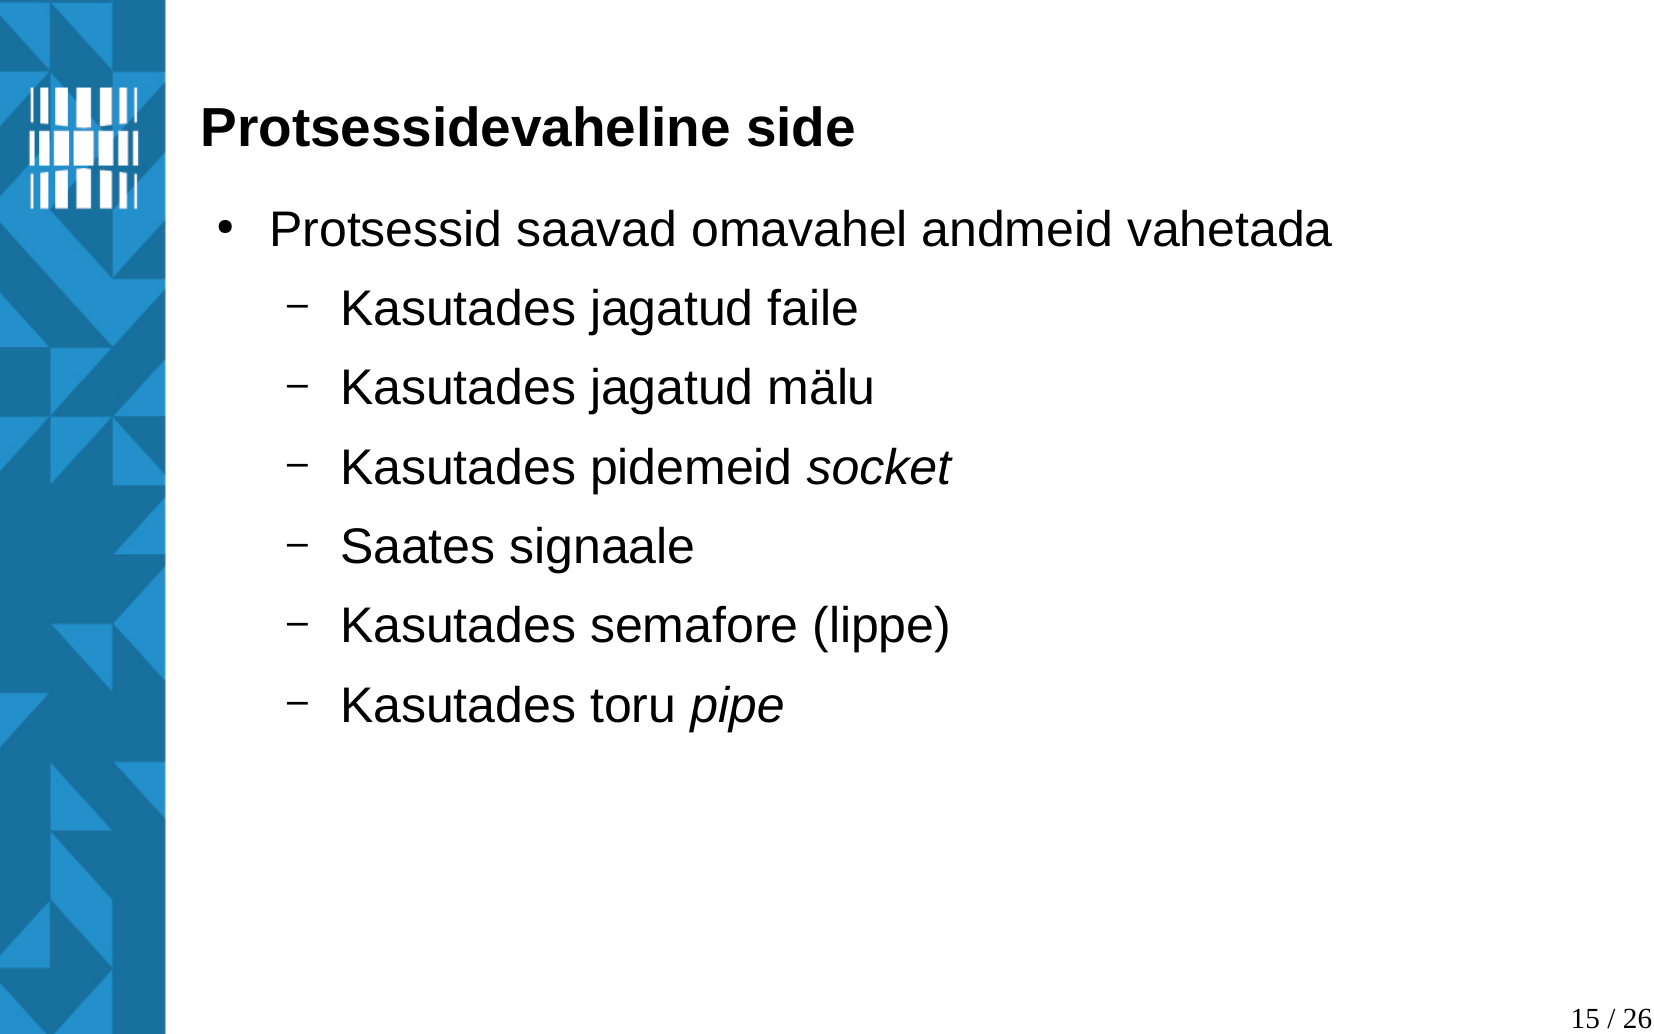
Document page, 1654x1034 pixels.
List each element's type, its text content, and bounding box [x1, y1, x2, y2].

list Protsessid saavad omavahel andmeid vahetada Kasutades jagatud faile Kasutades jagatud mälu Kasutades pidemeid socket Saates signaale Kasutades semafore (lippe) Kasutades toru pipe [198, 200, 1477, 894]
title Protsessidevaheline side [200, 41, 1506, 214]
